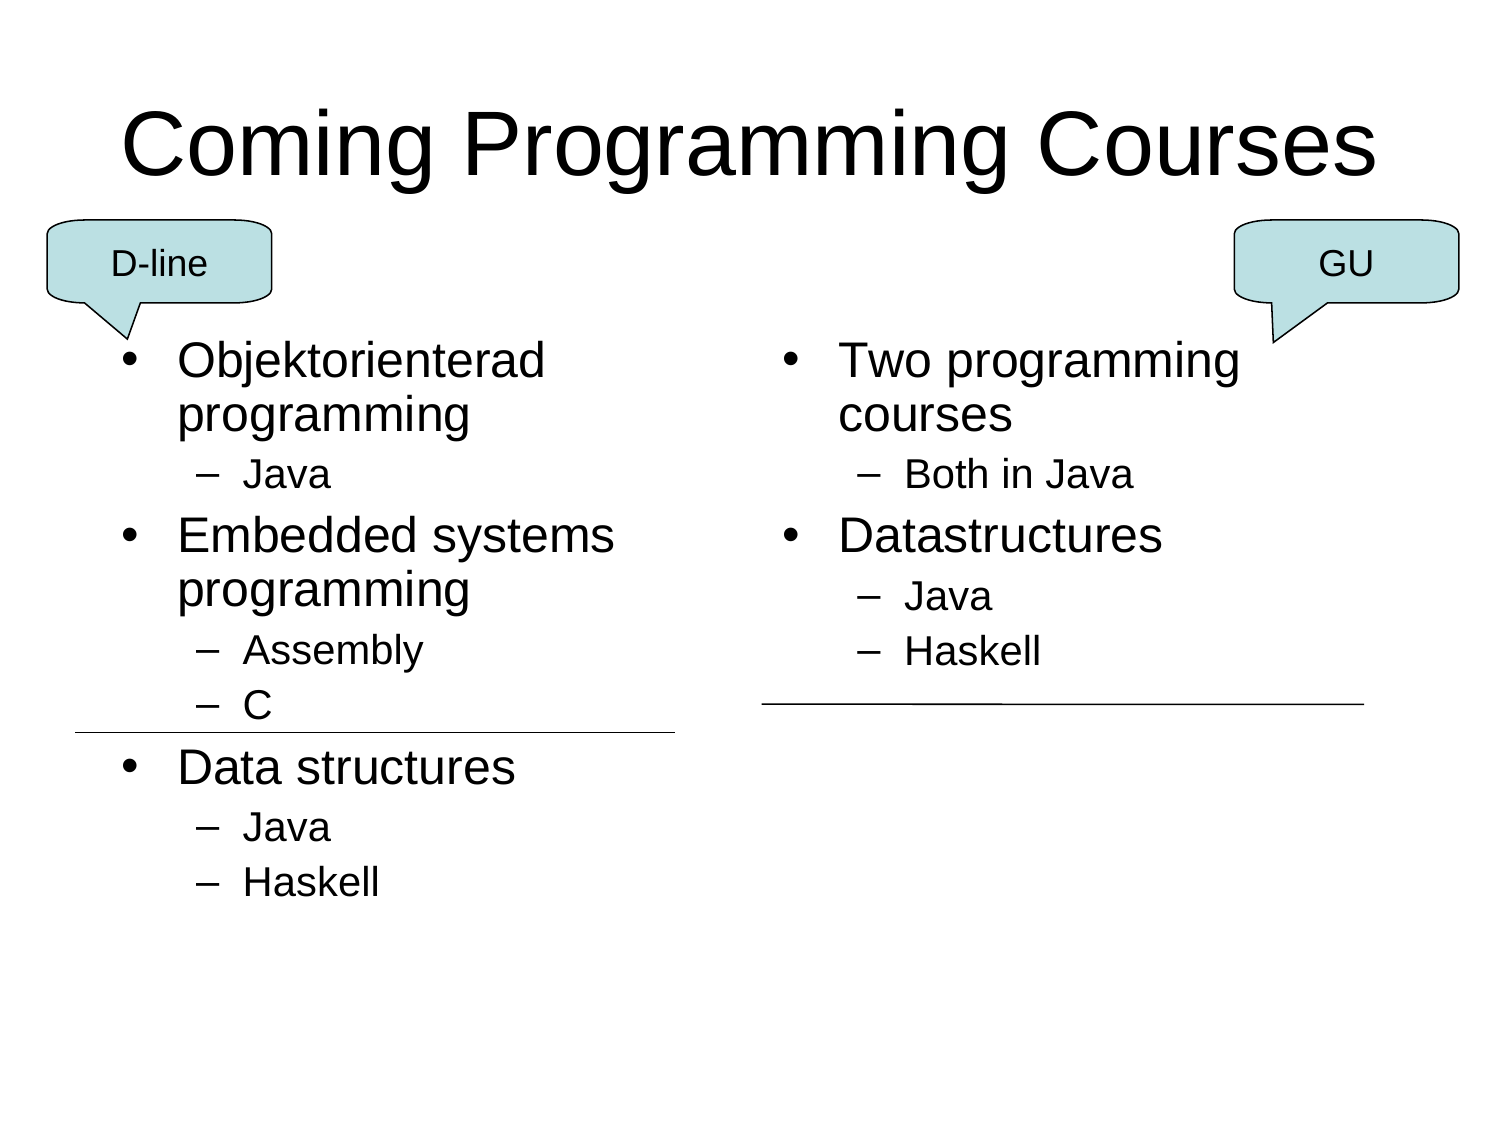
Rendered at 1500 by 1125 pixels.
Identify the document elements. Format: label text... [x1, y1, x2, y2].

list Two programming courses Both in Java Datastructures Java Haskell [767, 326, 1396, 1069]
text_box GU [1234, 219, 1459, 326]
text_box D-line [47, 219, 272, 340]
title Coming Programming Courses [75, 45, 1426, 233]
list Objektorienterad programming Java Embedded systems programming Assembly C Data structures Java Haskell [106, 326, 735, 1069]
